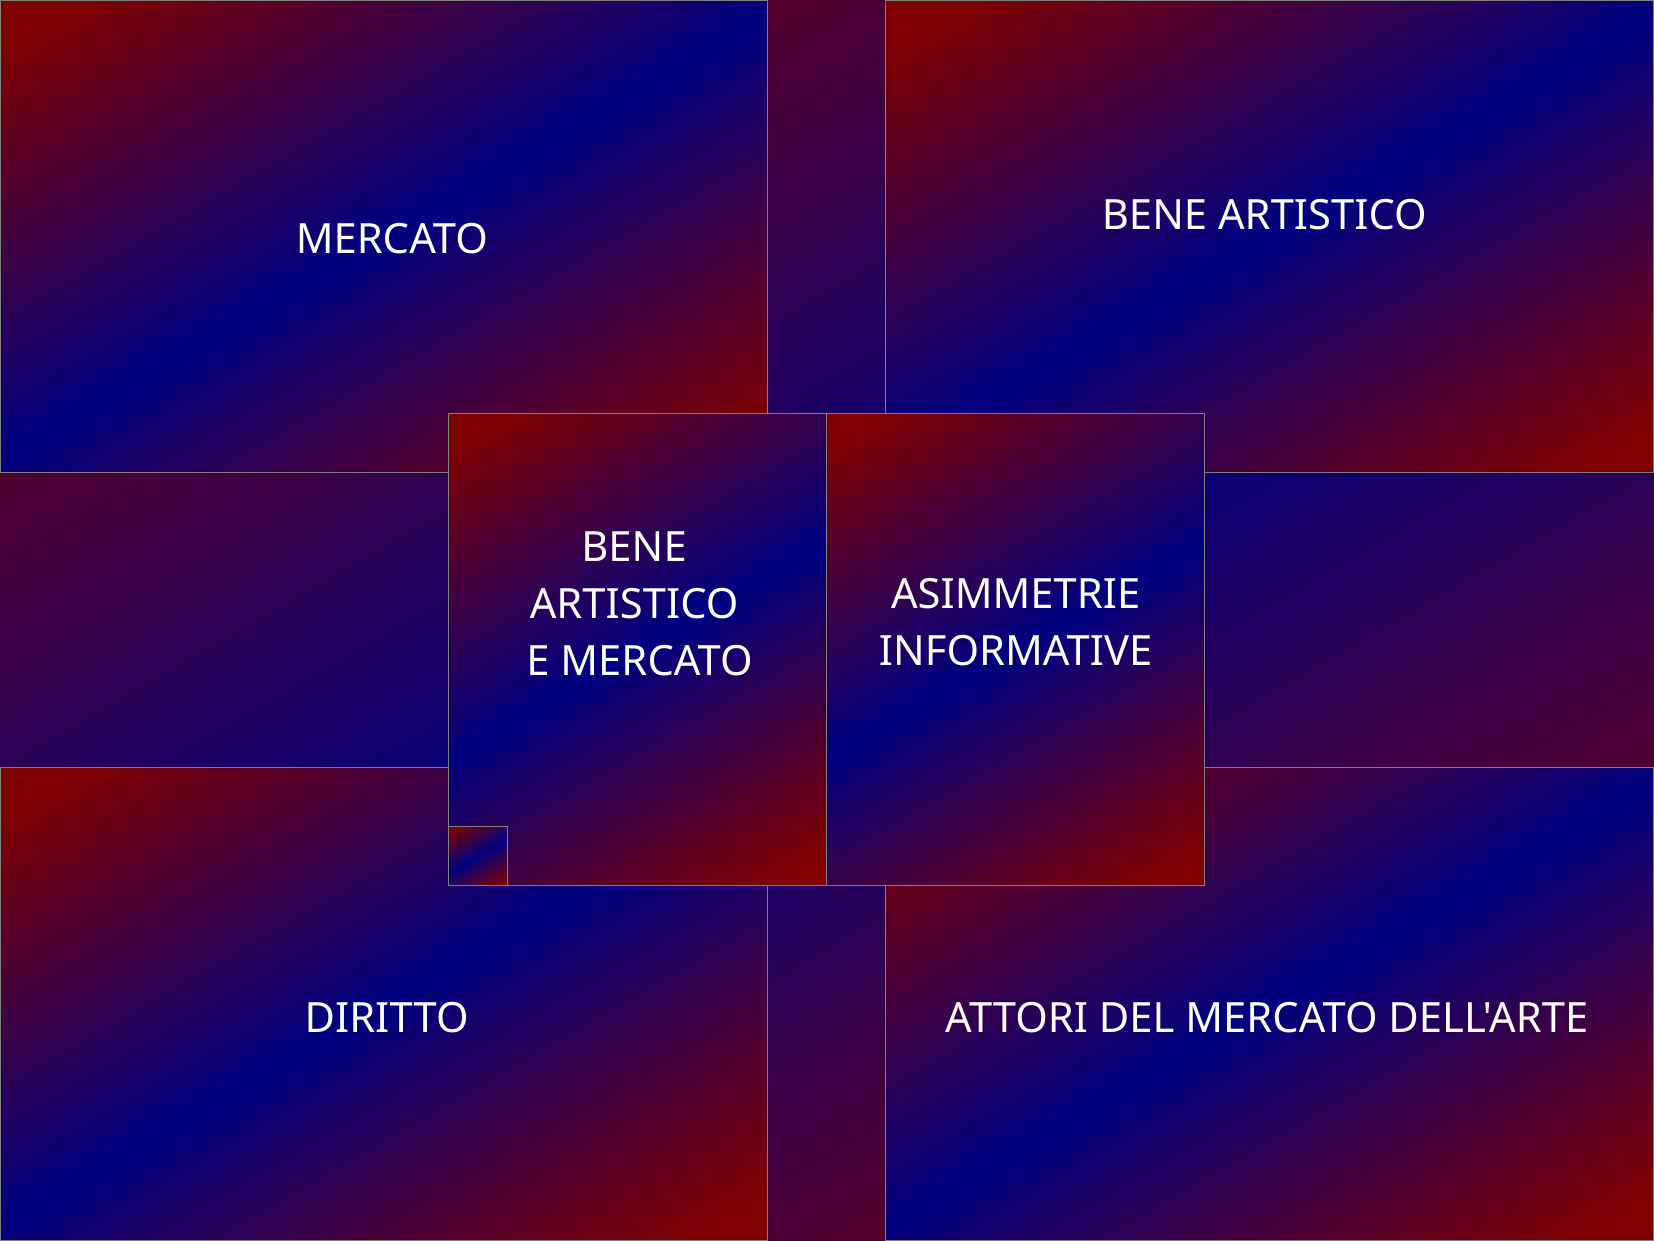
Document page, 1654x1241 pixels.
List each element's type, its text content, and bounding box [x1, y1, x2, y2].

text_box ASIMMETRIE INFORMATIVE [850, 556, 1182, 686]
text_box [885, 0, 1654, 177]
text_box BENE ARTISTICO E MERCATO [488, 509, 780, 745]
text_box BENE ARTISTICO [885, 177, 1654, 248]
text_box [0, 0, 1654, 1241]
text_box DIRITTO [5, 980, 768, 1051]
text_box MERCATO [5, 201, 768, 272]
text_box ATTORI DEL MERCATO DELL'ARTE [885, 980, 1648, 1106]
